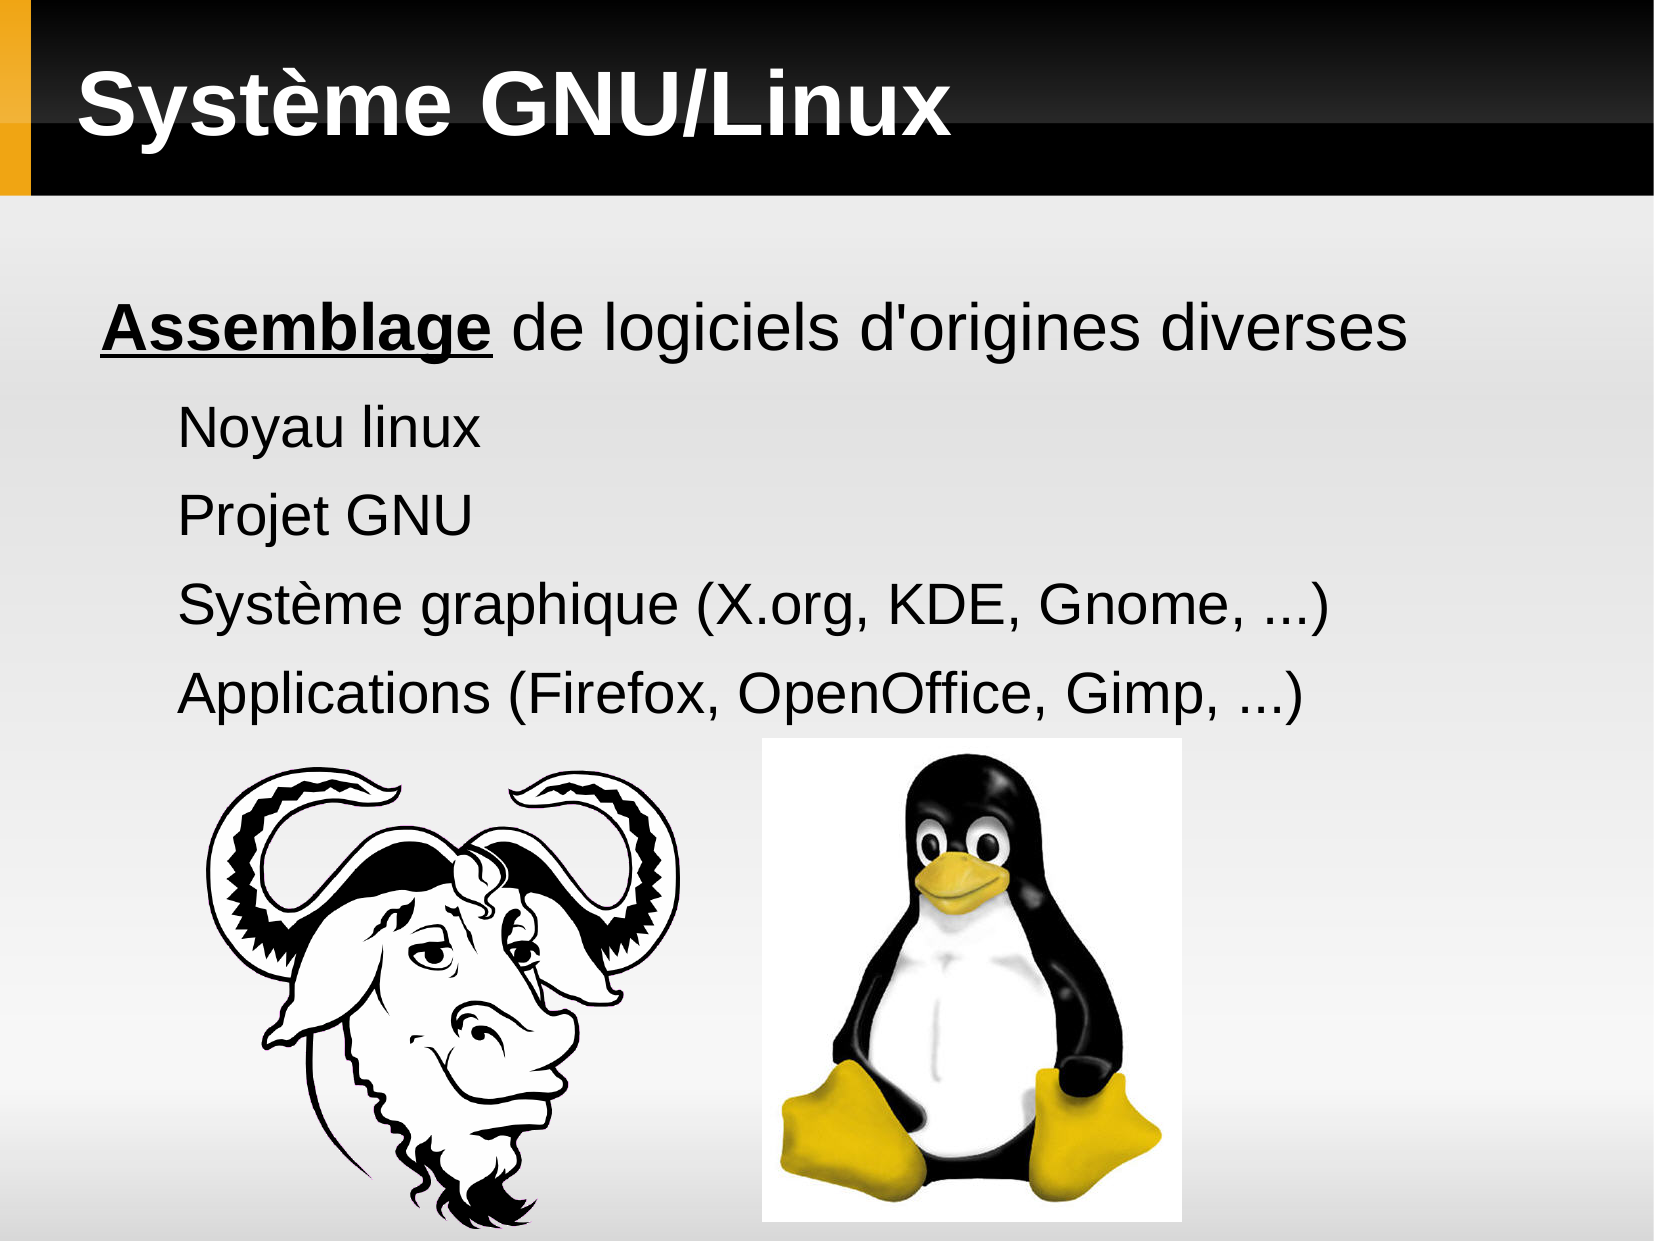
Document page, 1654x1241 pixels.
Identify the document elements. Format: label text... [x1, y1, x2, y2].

list Assemblage de logiciels d'origines diverses Noyau linux Projet GNU Système graphique (X.org, KDE, Gnome, ...) Applications (Firefox, OpenOffice, Gimp, ...) [82, 290, 1571, 1109]
title Système GNU/Linux [76, 0, 1565, 208]
picture [0, 0, 1654, 1241]
